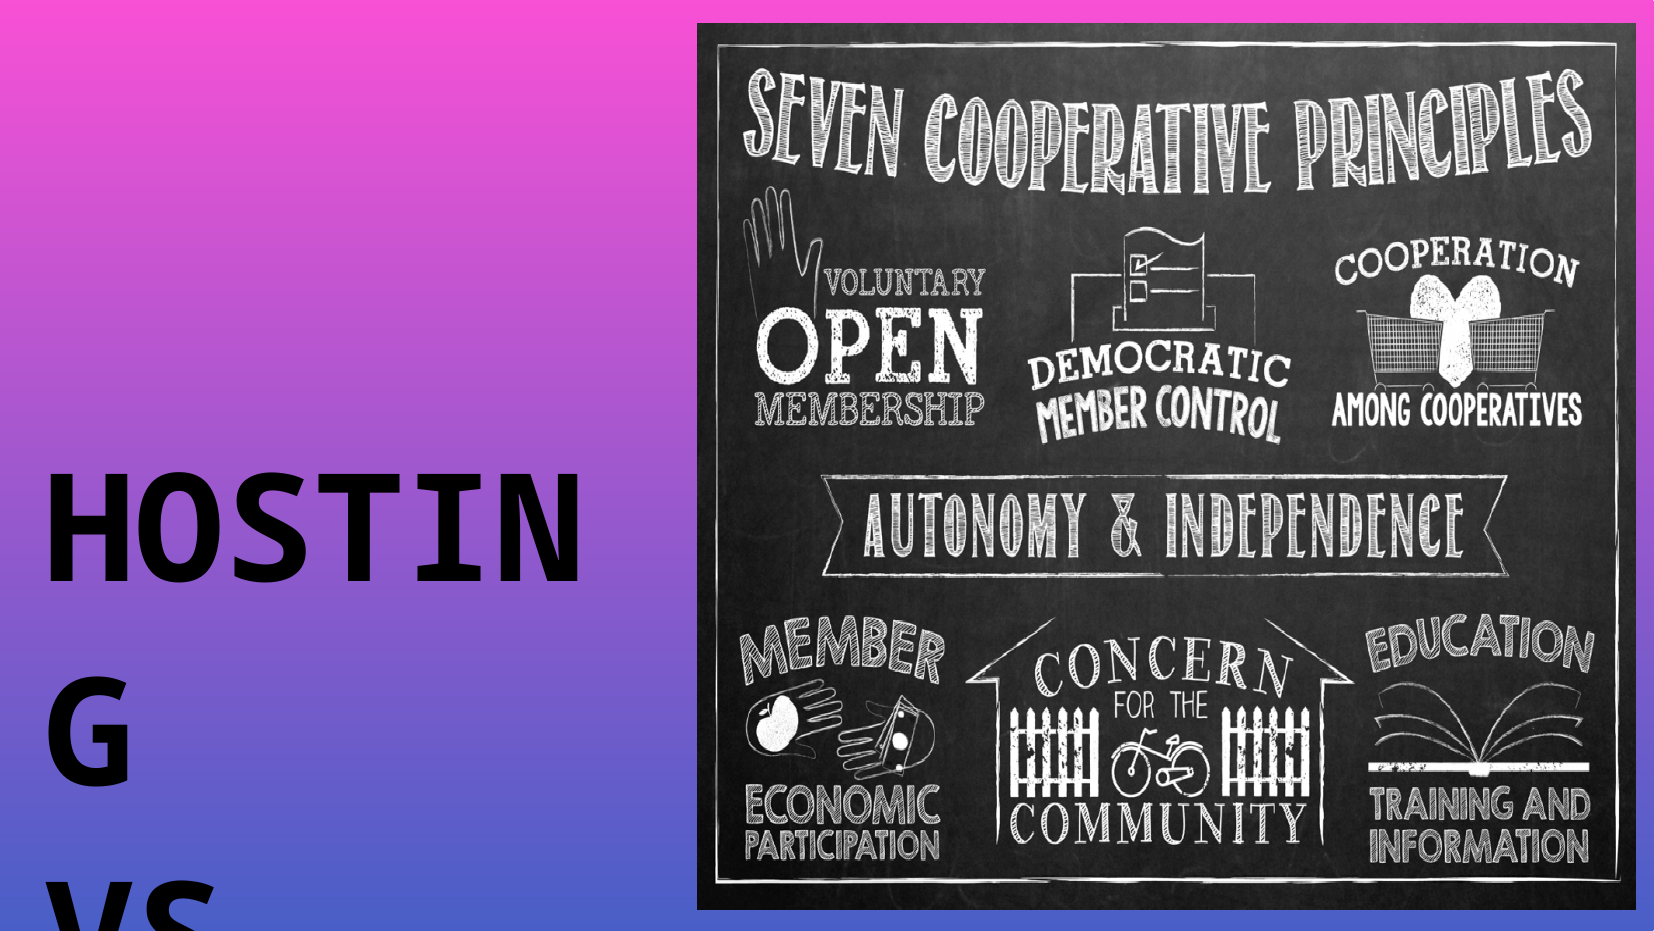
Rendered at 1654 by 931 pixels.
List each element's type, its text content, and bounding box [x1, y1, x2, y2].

text_box HOSTING VS. SUPPORT? [29, 413, 670, 892]
picture [697, 23, 1636, 910]
